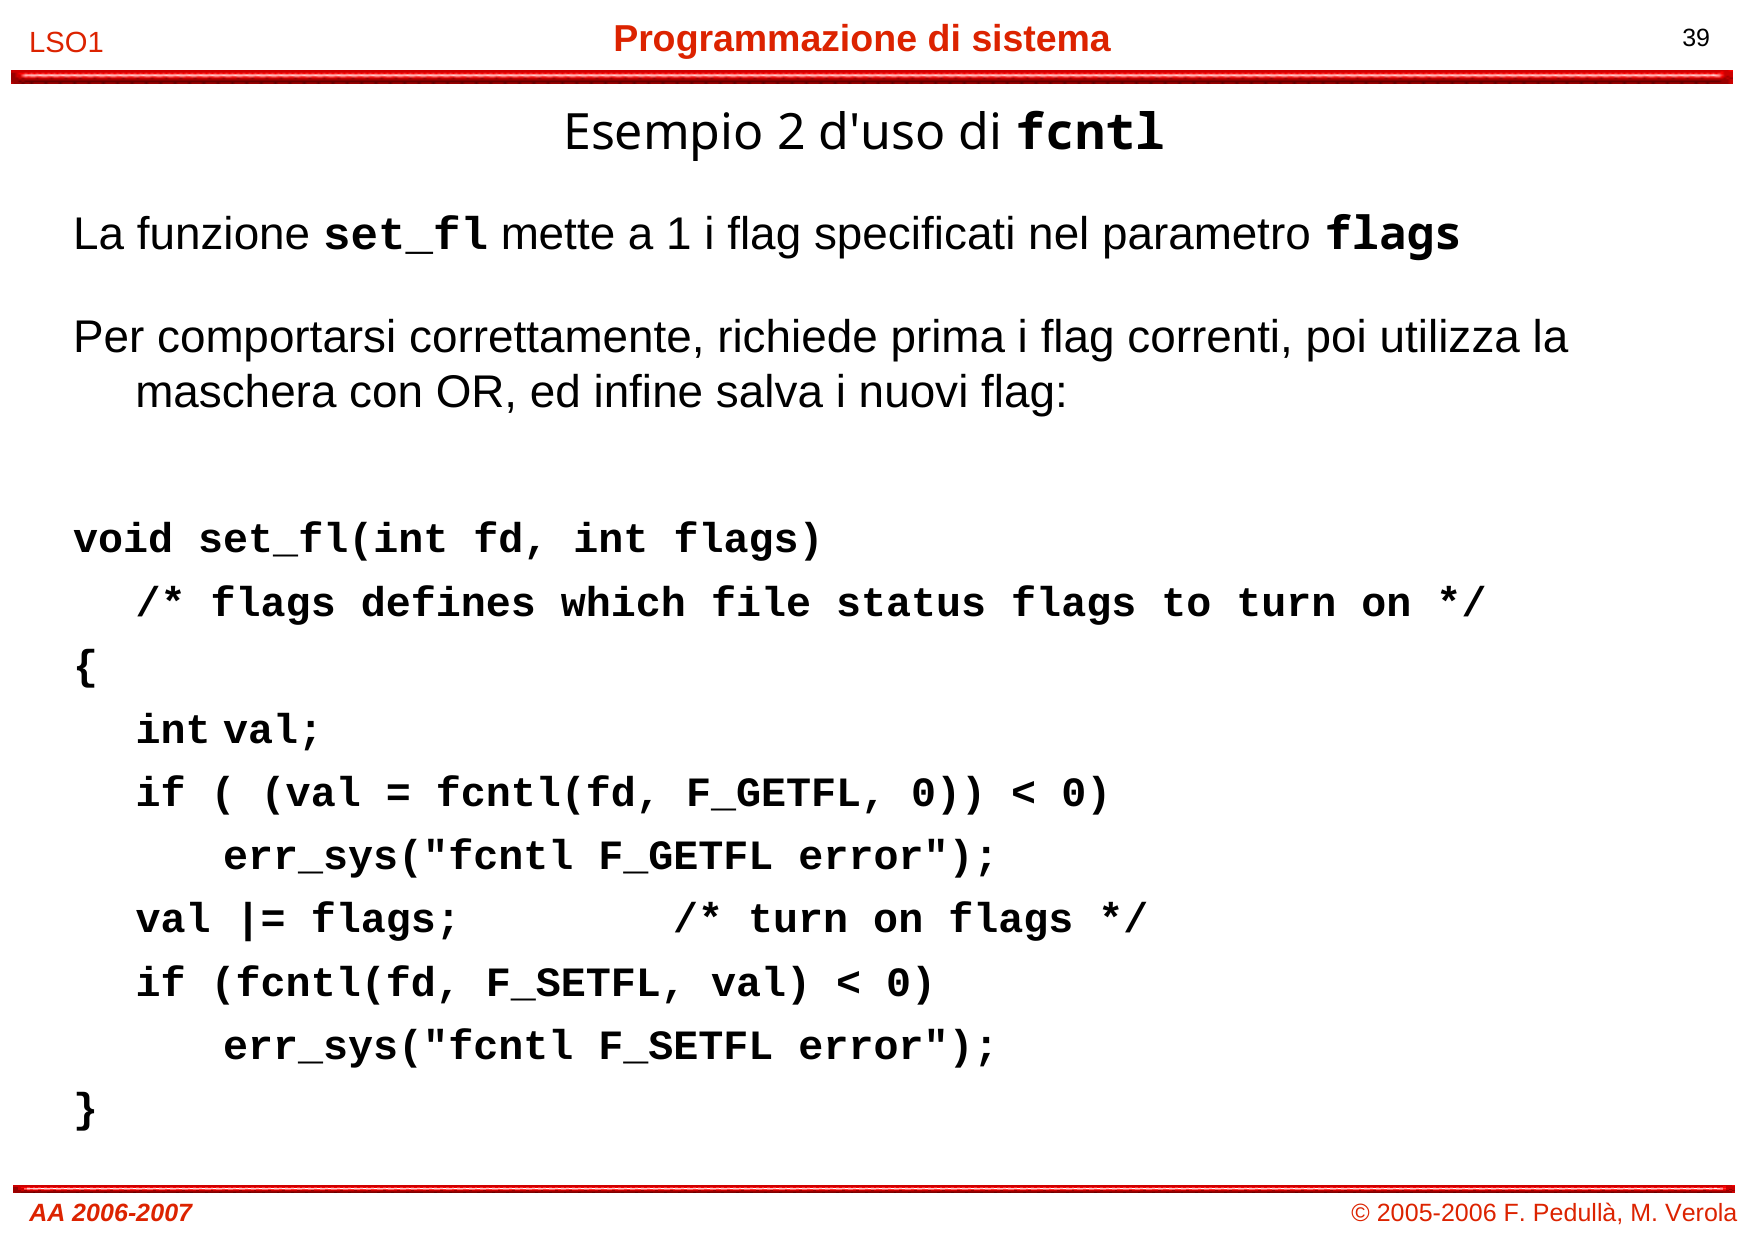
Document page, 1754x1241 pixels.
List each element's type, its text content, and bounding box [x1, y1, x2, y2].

title Esempio 2 d'uso di fcntl [510, 84, 1219, 180]
list La funzione set_fl mette a 1 i flag specificati nel parametro flags Per comportarsi correttamente, richiede prima i flag correnti, poi utilizza la maschera con OR, ed infine salva i nuovi flag: void set_fl(int fd, int flags) /* flags defines which file status flags to turn on */ { int val; if ( (val = fcntl(fd, F_GETFL, 0)) < 0) err_sys("fcntl F_GETFL error"); val |= flags; /* turn on flags */ if (fcntl(fd, F_SETFL, val) < 0) err_sys("fcntl F_SETFL error"); } [58, 188, 1696, 1141]
picture [11, 70, 1733, 84]
picture [13, 1185, 1735, 1193]
